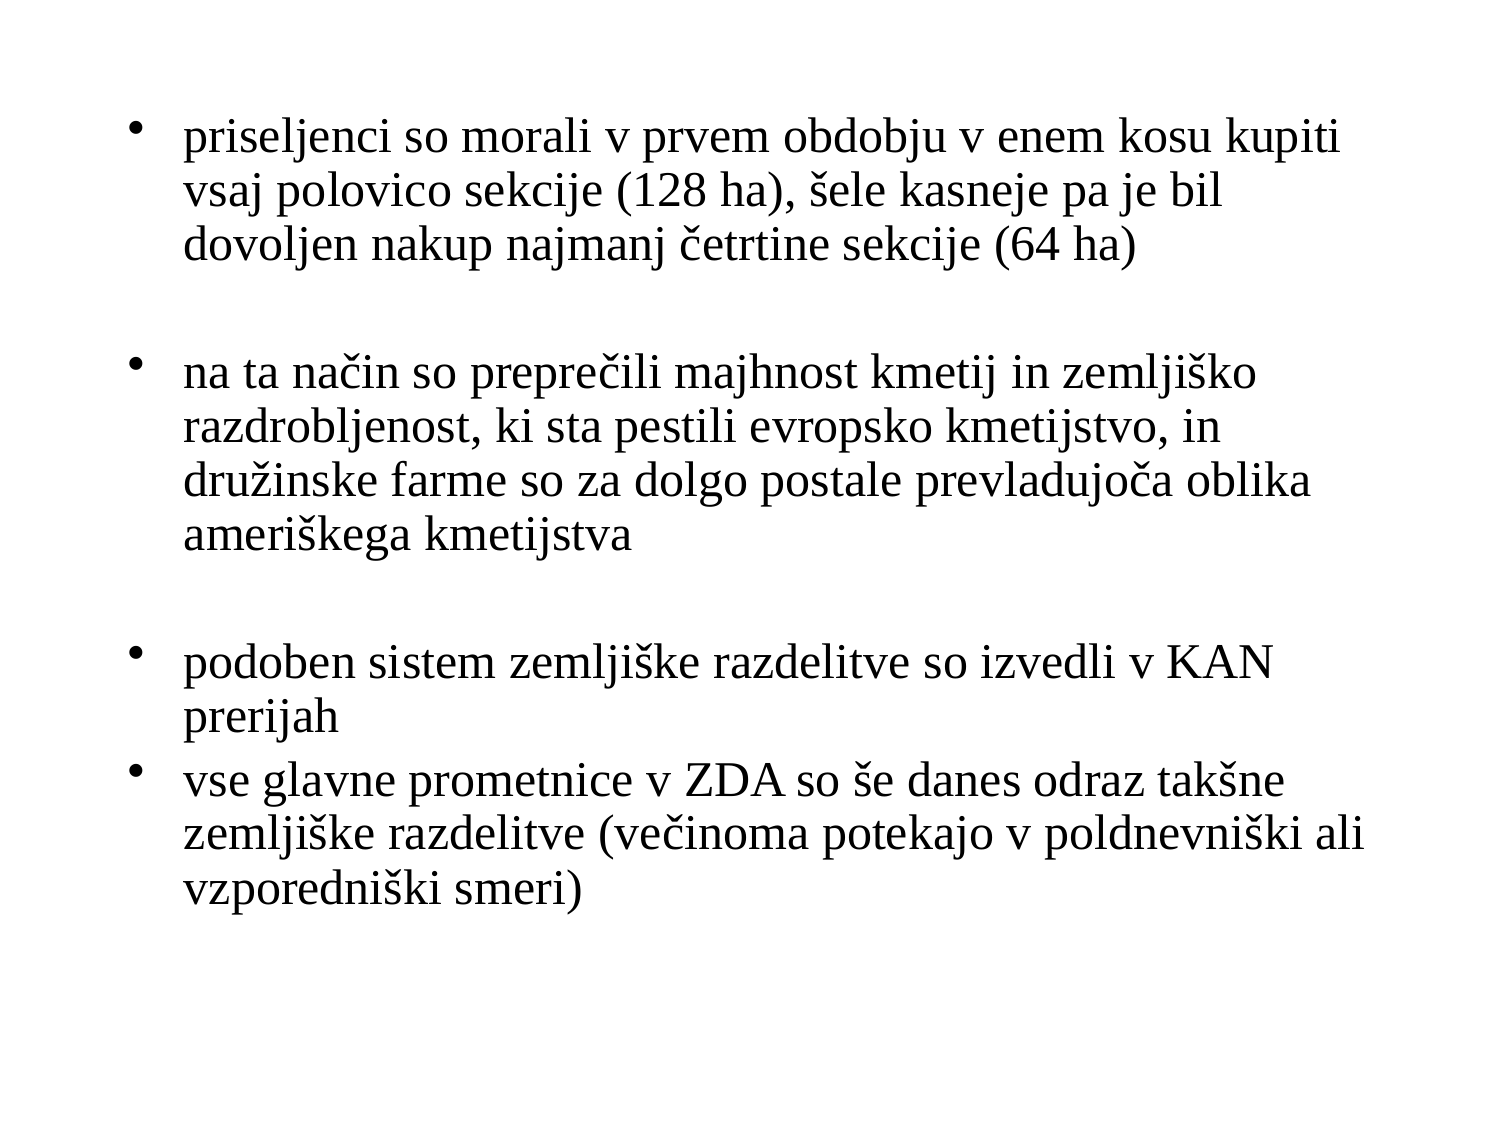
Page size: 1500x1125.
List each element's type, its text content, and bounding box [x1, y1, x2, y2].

list priseljenci so morali v prvem obdobju v enem kosu kupiti vsaj polovico sekcije (128 ha), šele kasneje pa je bil dovoljen nakup najmanj četrtine sekcije (64 ha) na ta način so preprečili majhnost kmetij in zemljiško razdrobljenost, ki sta pestili evropsko kmetijstvo, in družinske farme so za dolgo postale prevladujoča oblika ameriškega kmetijstva podoben sistem zemljiške razdelitve so izvedli v KAN prerijah vse glavne prometnice v ZDA so še danes odraz takšne zemljiške razdelitve (večinoma potekajo v poldnevniški ali vzporedniški smeri) [112, 101, 1388, 1000]
